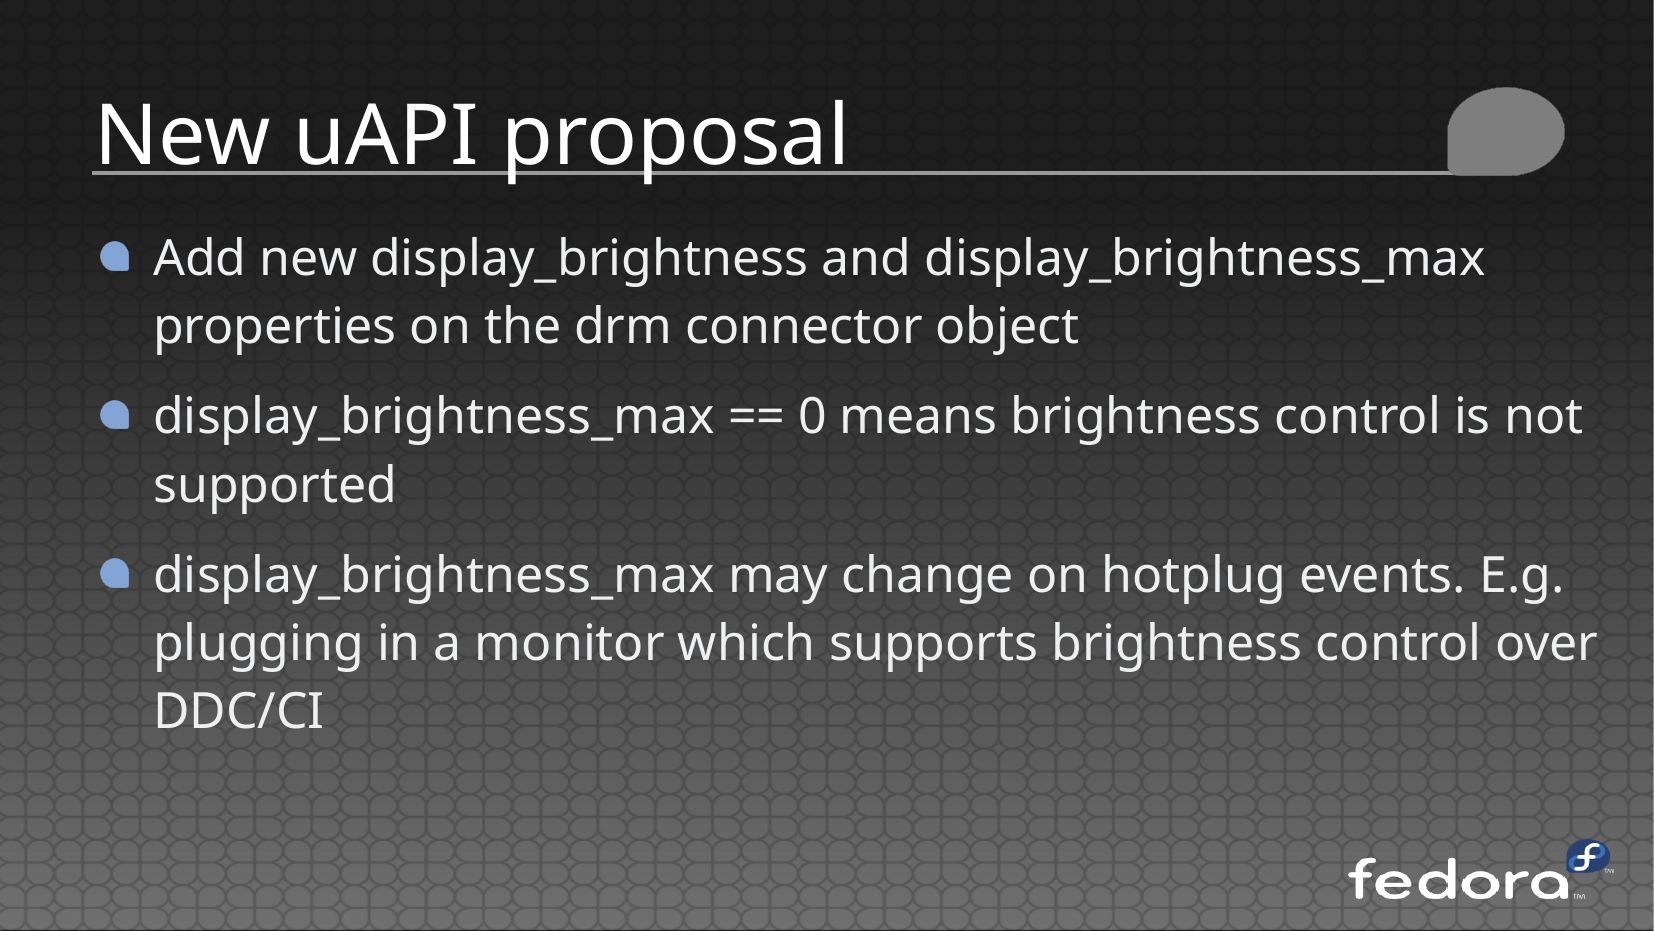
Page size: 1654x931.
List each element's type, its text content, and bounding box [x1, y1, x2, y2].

picture [0, 0, 1654, 931]
list Add new display_brightness and display_brightness_max properties on the drm connector object display_brightness_max == 0 means brightness control is not supported display_brightness_max may change on hotplug events. E.g. plugging in a monitor which supports brightness control over DDC/CI [82, 221, 1654, 893]
title New uAPI proposal [94, 75, 1425, 188]
